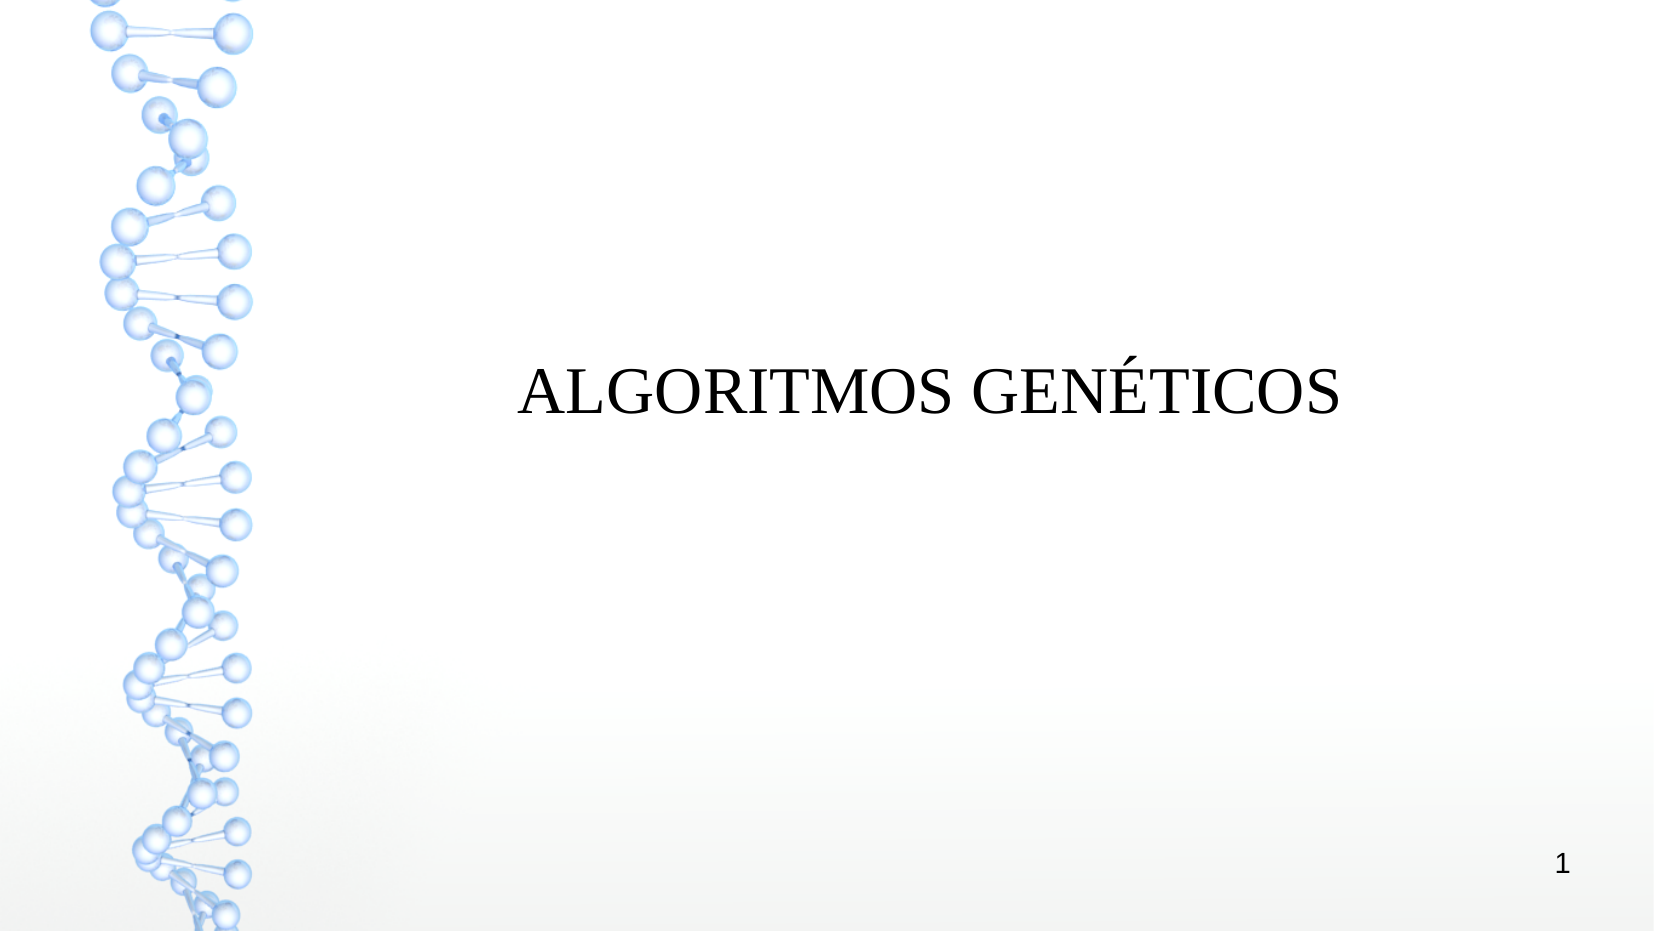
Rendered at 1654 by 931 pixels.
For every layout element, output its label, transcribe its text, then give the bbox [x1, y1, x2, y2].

picture [0, 0, 1654, 931]
subtitle ALGORITMOS GENÉTICOS [265, 35, 1595, 748]
